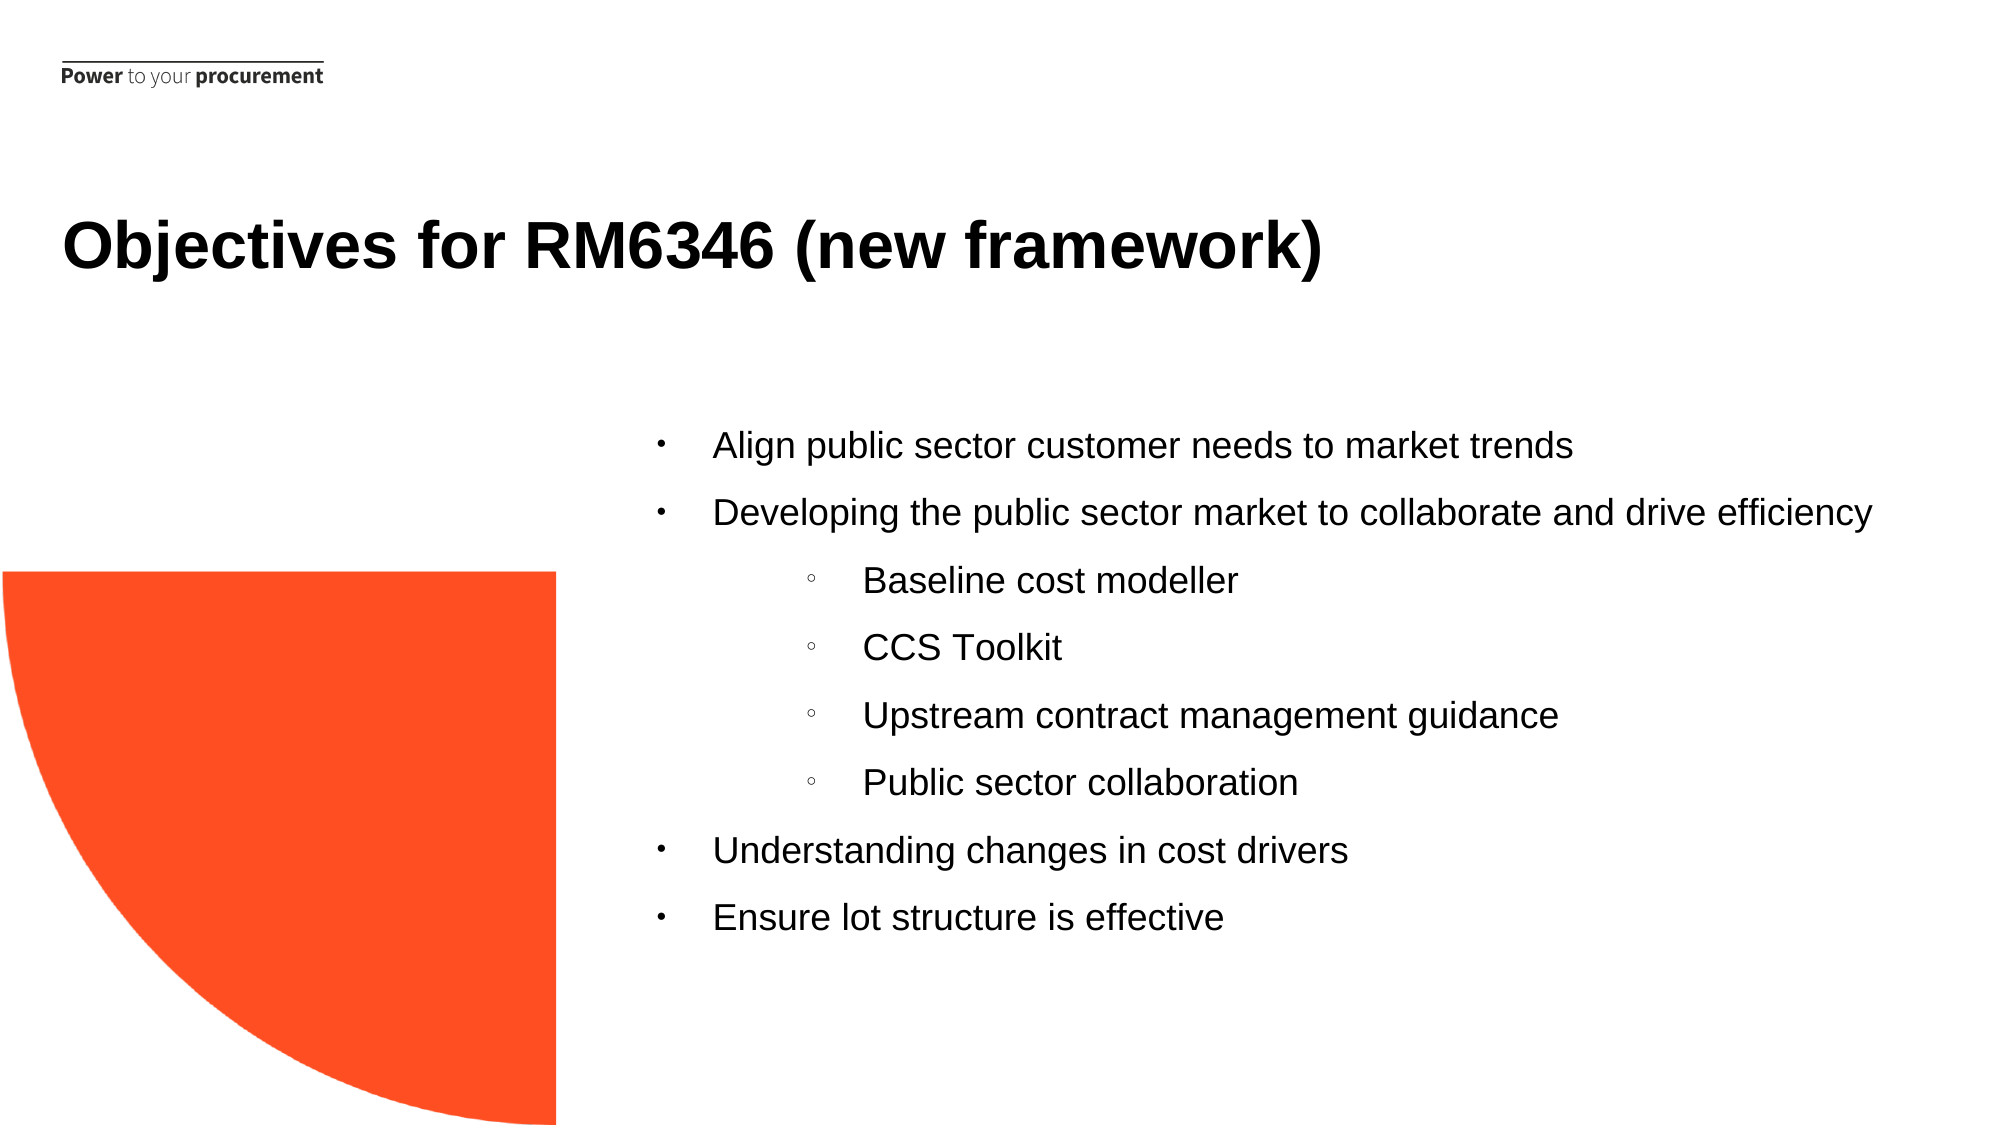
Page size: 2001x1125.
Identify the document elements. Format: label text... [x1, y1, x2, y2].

title Objectives for RM6346 (new framework) [62, 202, 1419, 341]
title Align public sector customer needs to market trends Developing the public sector market to collaborate and drive efficiency Baseline cost modeller CCS Toolkit Upstream contract management guidance Public sector collaboration Understanding changes in cost drivers Ensure lot structure is effective [618, 398, 1893, 814]
